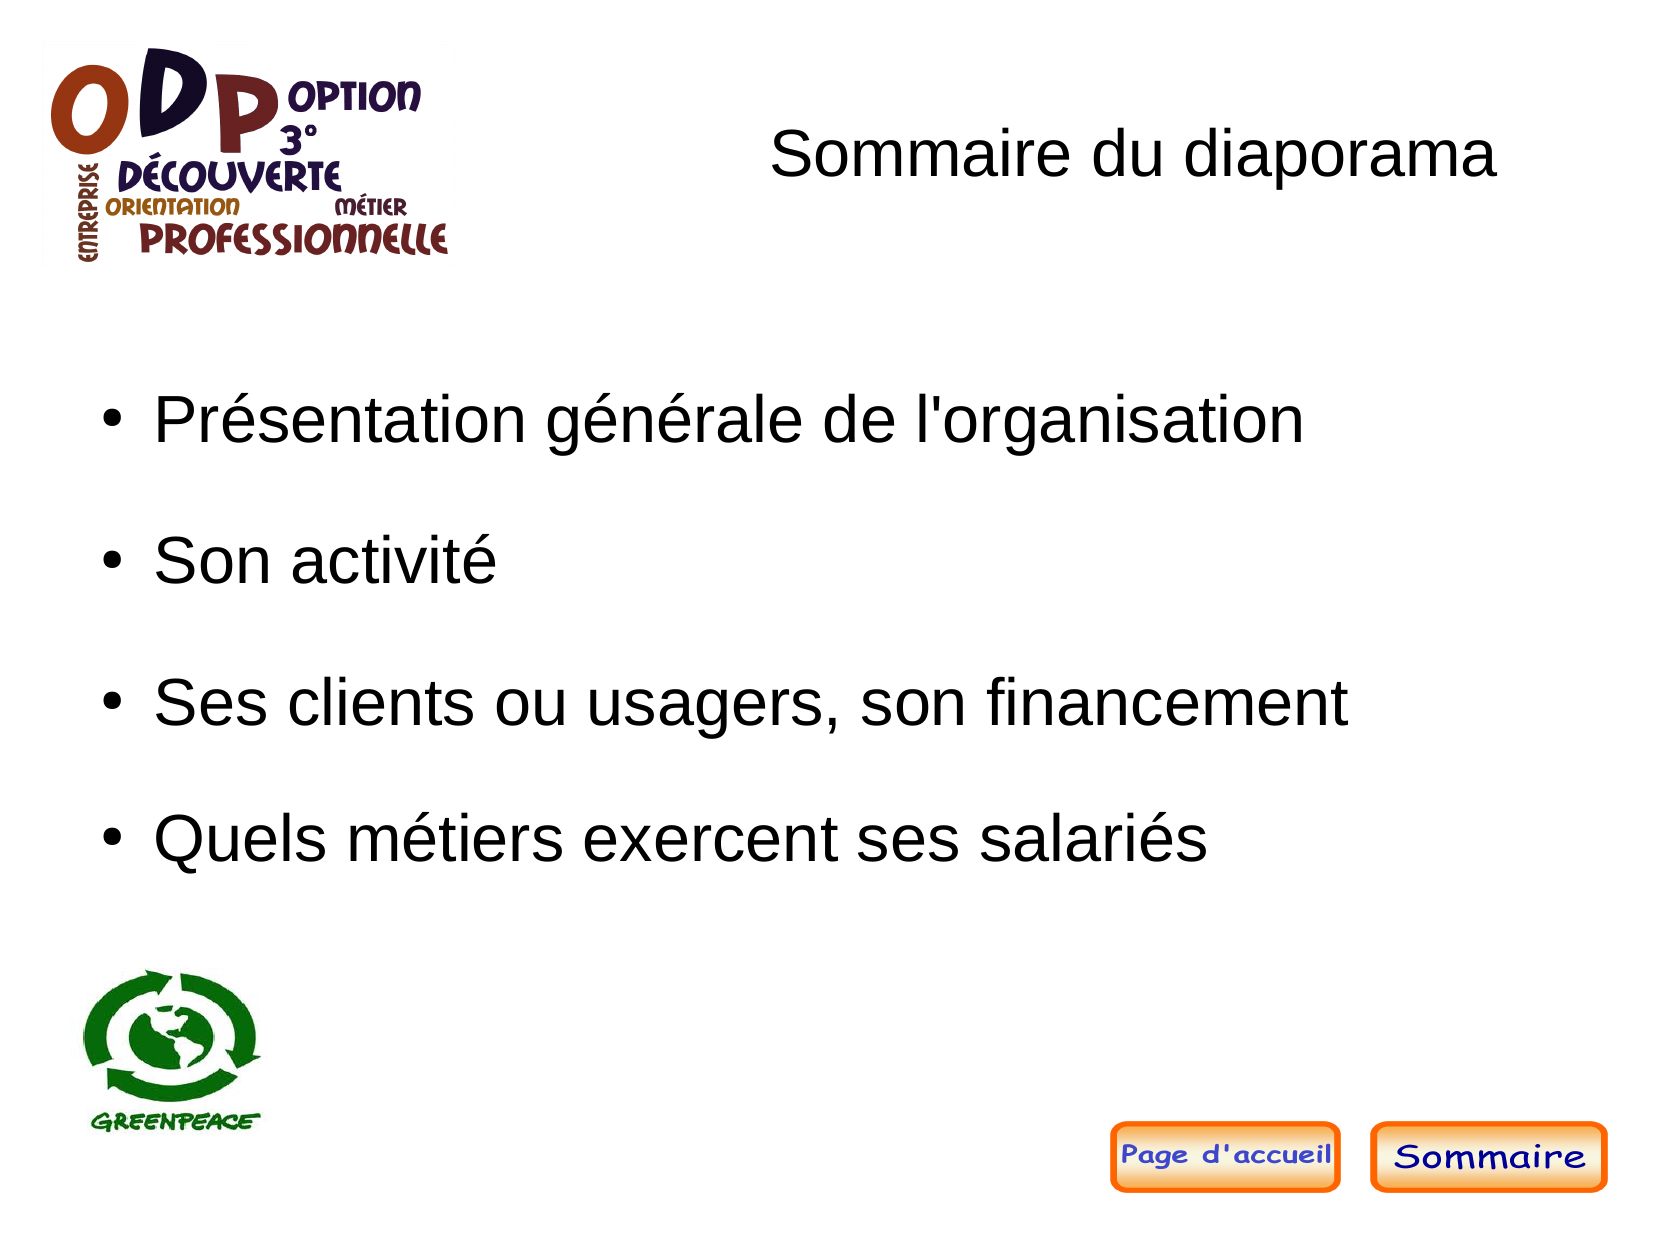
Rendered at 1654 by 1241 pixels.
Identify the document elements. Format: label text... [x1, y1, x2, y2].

picture [70, 968, 272, 1182]
list Présentation générale de l'organisation [82, 381, 1571, 457]
picture [43, 41, 455, 266]
list Son activité [82, 523, 1571, 599]
picture [1110, 1121, 1341, 1193]
title Sommaire du diaporama [637, 49, 1630, 257]
list Ses clients ou usagers, son financement [82, 665, 1571, 741]
list Quels métiers exercent ses salariés [82, 801, 1571, 880]
picture [1370, 1121, 1608, 1193]
